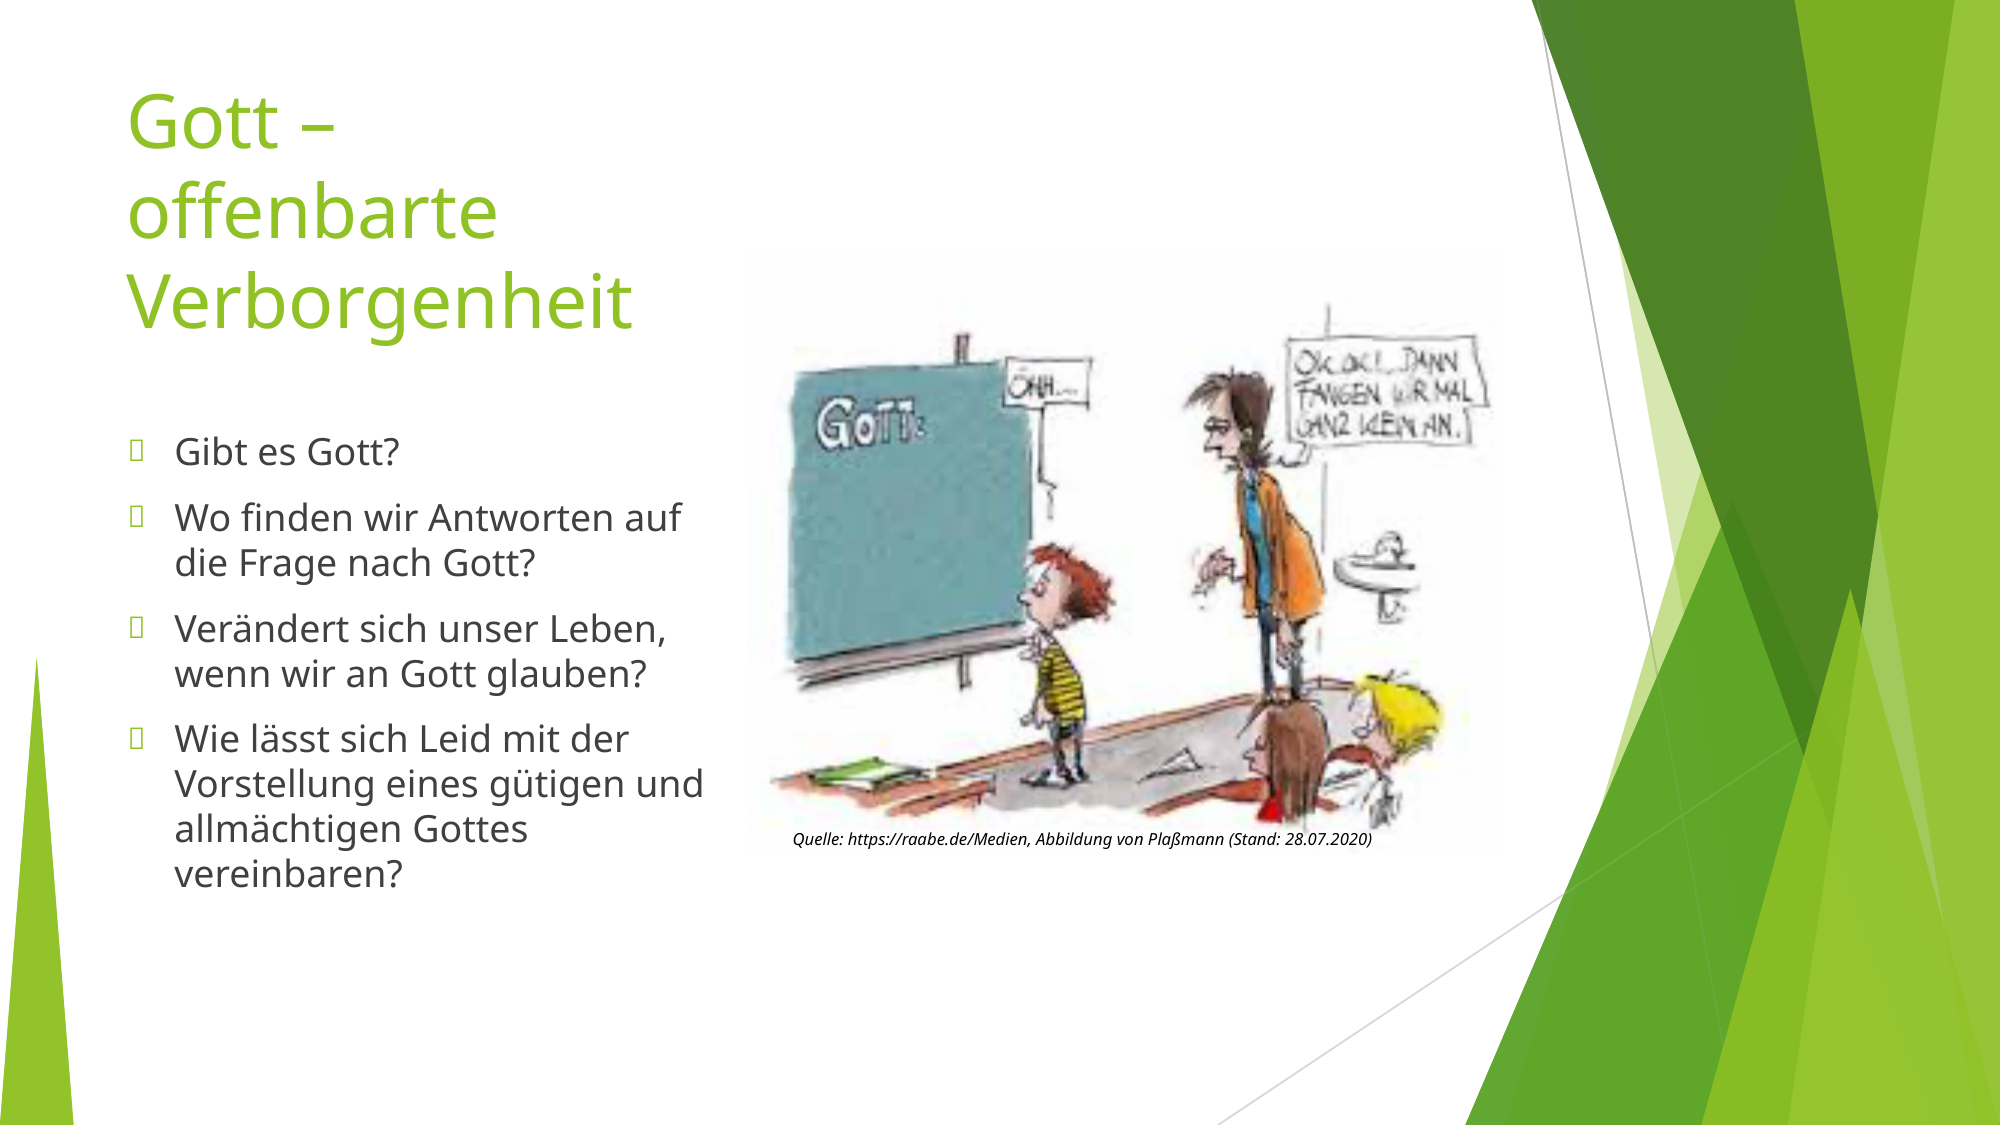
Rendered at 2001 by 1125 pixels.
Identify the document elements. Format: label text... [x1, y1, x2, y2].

list Gibt es Gott? Wo finden wir Antworten auf die Frage nach Gott? Verändert sich unser Leben, wenn wir an Gott glauben? Wie lässt sich Leid mit der Vorstellung eines gütigen und allmächtigen Gottes vereinbaren? [112, 354, 723, 939]
text_box [1465, 0, 2000, 1125]
title Gott – offenbarte Verborgenheit [111, 99, 723, 317]
text_box Quelle: https://raabe.de/Medien, Abbildung von Plaßmann (Stand: 28.07.2020) [777, 821, 1947, 859]
text_box [0, 658, 74, 1125]
picture [747, 252, 1503, 857]
